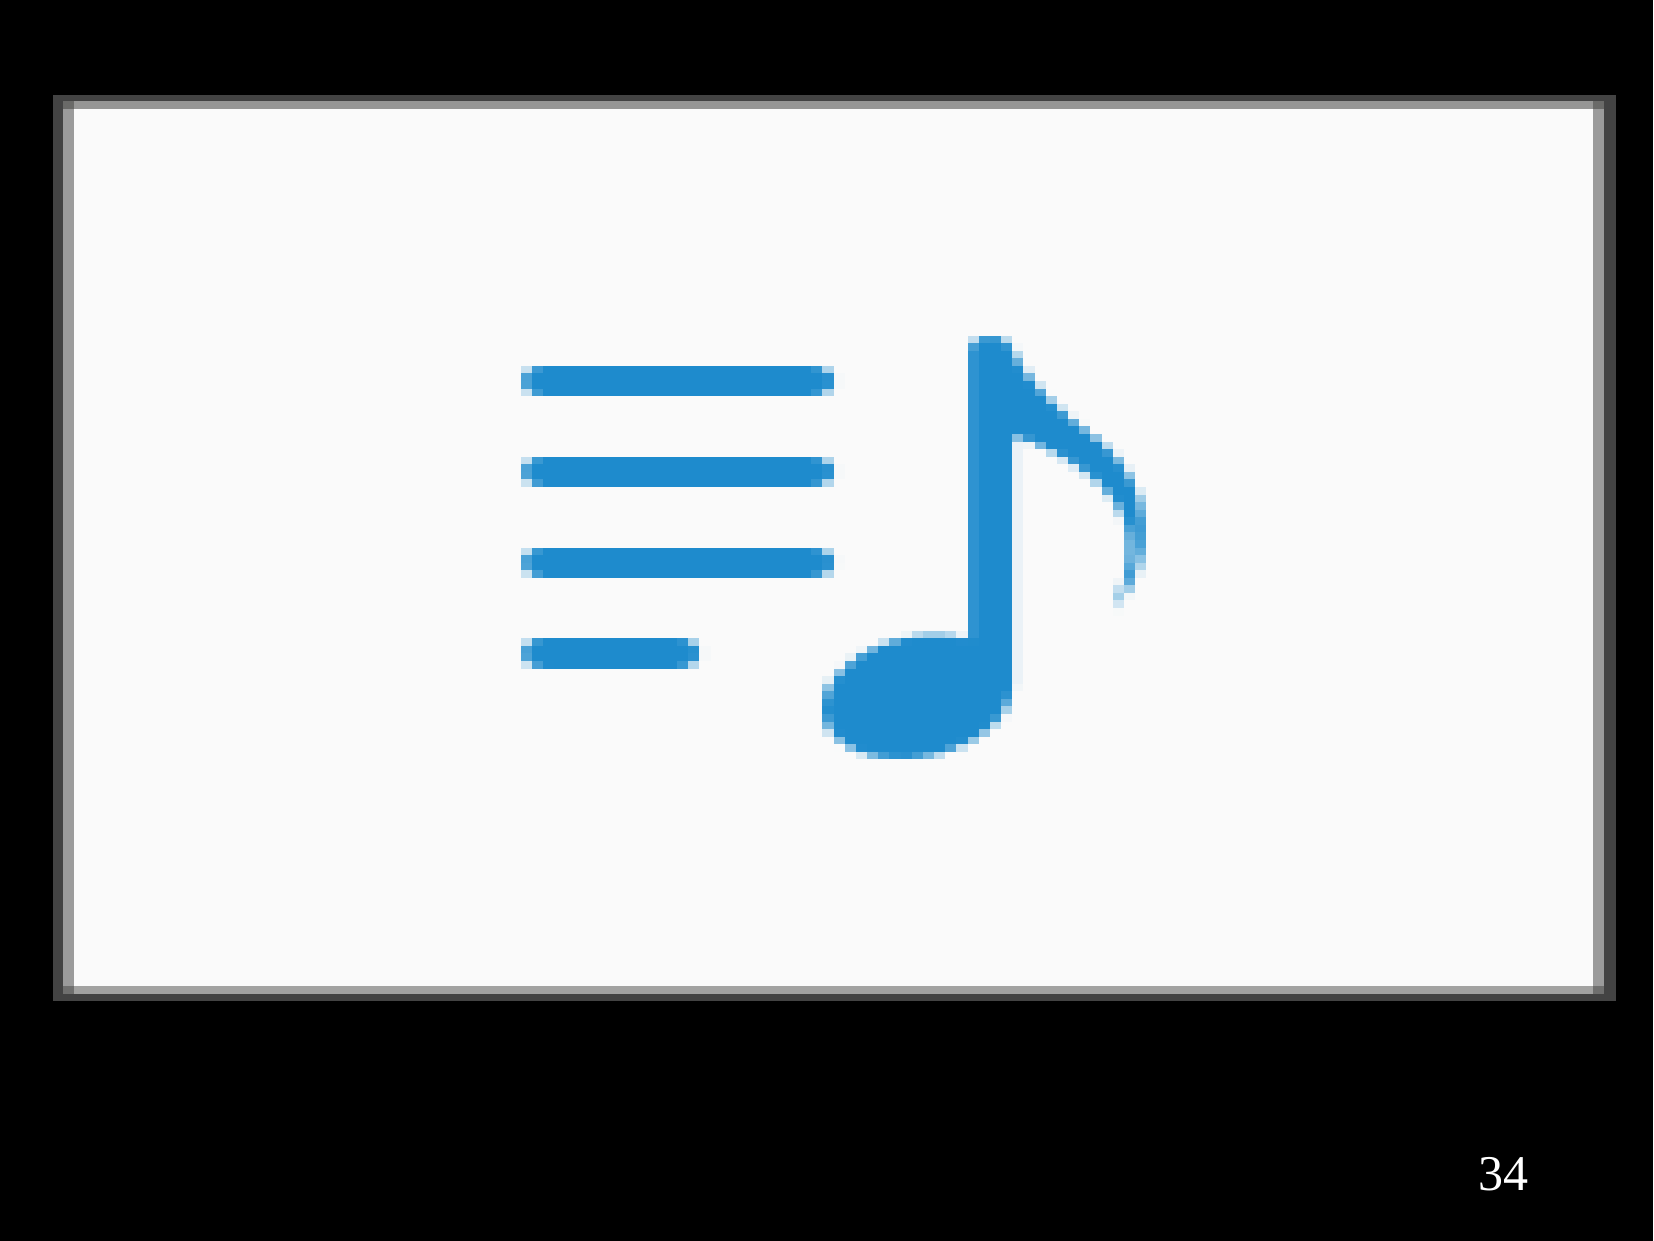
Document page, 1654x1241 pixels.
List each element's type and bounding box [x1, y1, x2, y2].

text_box [51, 93, 1617, 1002]
